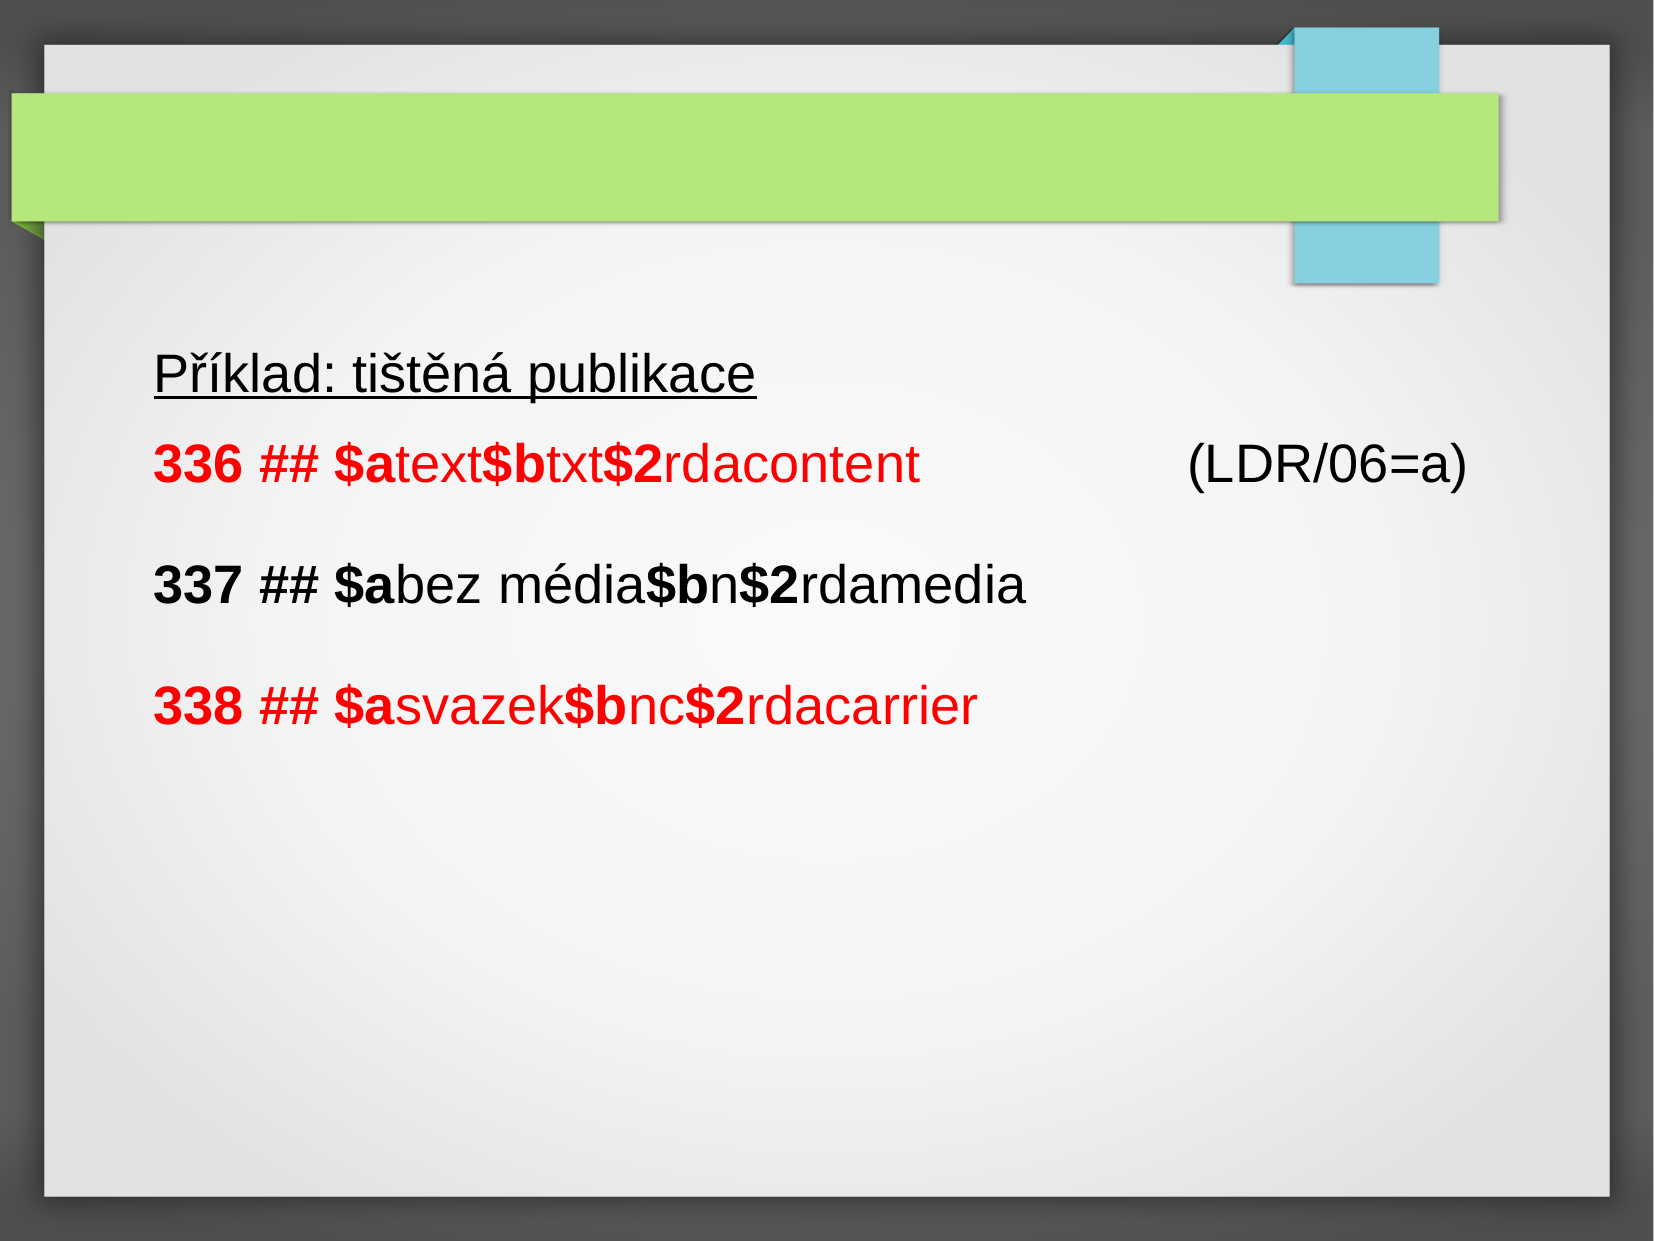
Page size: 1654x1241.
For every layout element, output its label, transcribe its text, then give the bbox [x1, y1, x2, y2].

list Příklad: tištěná publikace 336 ## $atext$btxt$2rdacontent (LDR/06=a) 337 ## $abez média$bn$2rdamedia 338 ## $asvazek$bnc$2rdacarrier [82, 343, 1538, 1063]
picture [0, 0, 1654, 1241]
